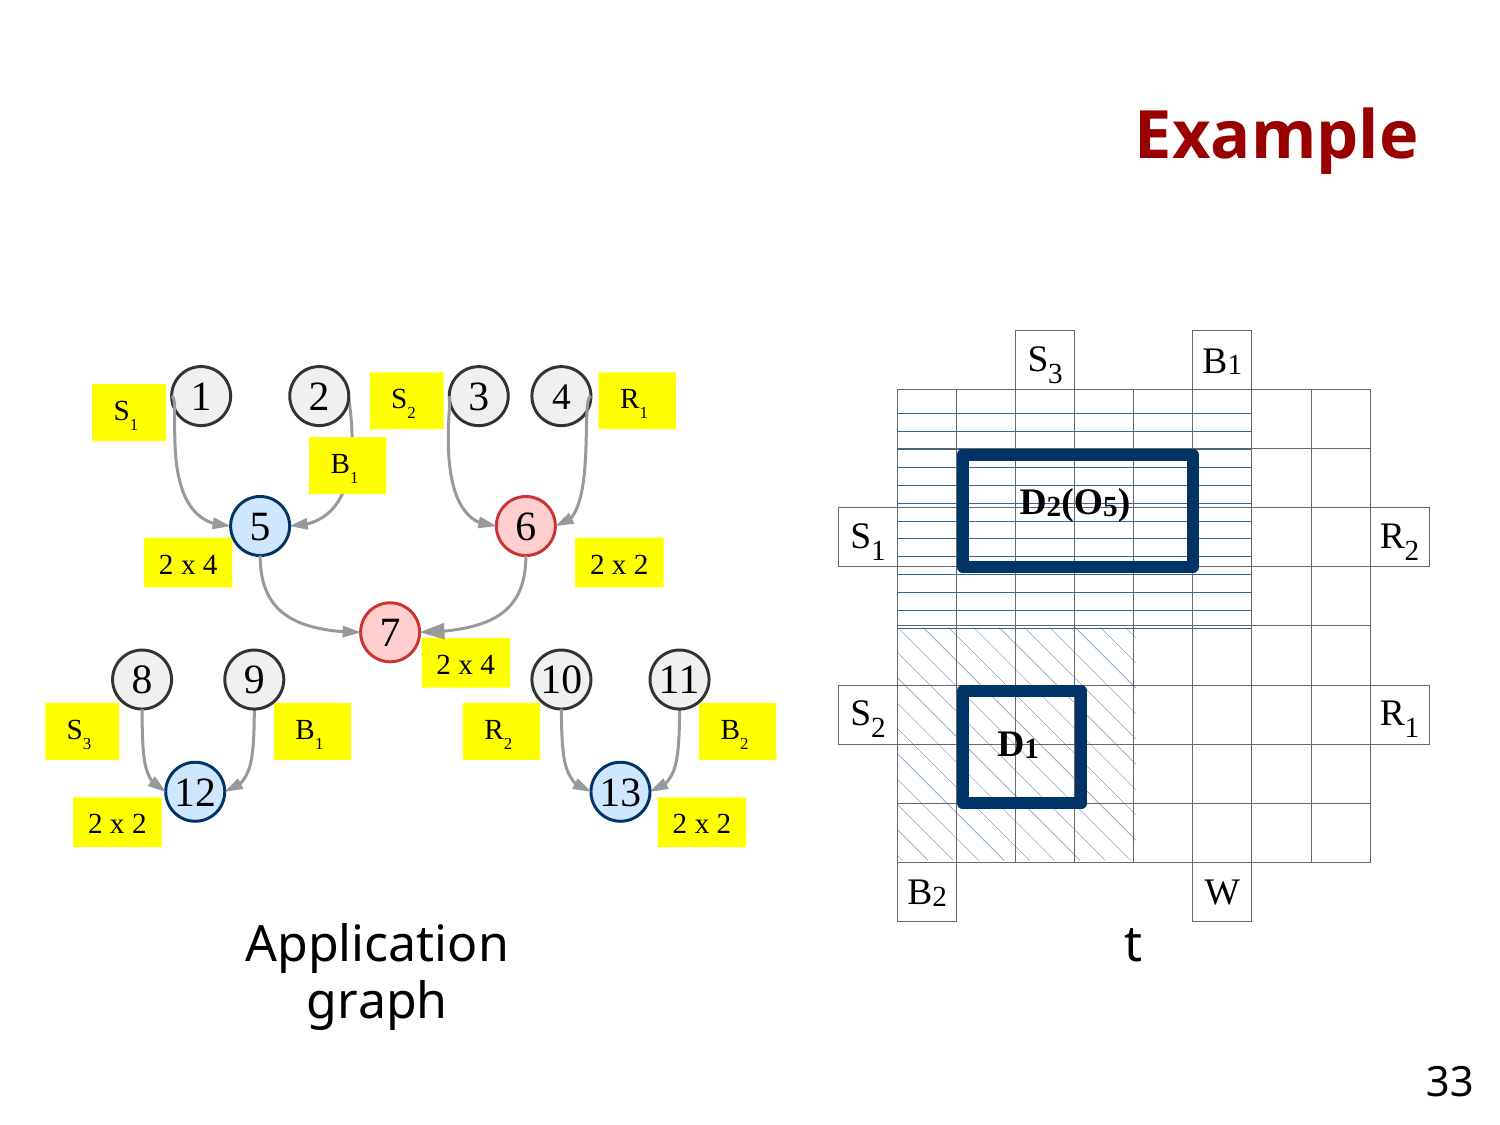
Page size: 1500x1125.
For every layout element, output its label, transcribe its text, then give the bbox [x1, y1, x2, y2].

text_box [1193, 567, 1251, 625]
text_box [1016, 395, 1074, 448]
text_box S3 [45, 702, 120, 760]
text_box 8 [112, 650, 172, 709]
text_box [1134, 395, 1192, 448]
text_box B2 [897, 862, 957, 922]
text_box [957, 807, 1015, 861]
text_box [1075, 626, 1133, 685]
text_box D1 [957, 714, 1079, 796]
text_box R2 [462, 702, 541, 760]
text_box B1 [309, 437, 387, 495]
text_box 7 [360, 602, 420, 662]
text_box 12 [165, 762, 225, 822]
text_box 2 [289, 366, 349, 426]
text_box [1134, 508, 1187, 561]
text_box B2 [699, 702, 777, 760]
text_box D2(O5) [981, 472, 1169, 554]
text_box 13 [590, 762, 651, 822]
text_box 2 x 2 [657, 797, 747, 848]
text_box [957, 571, 1015, 625]
title Example [75, 44, 1419, 227]
text_box S1 [838, 507, 898, 567]
text_box S2 [369, 372, 444, 430]
text_box [1134, 626, 1192, 685]
text_box 2 x 2 [73, 797, 162, 848]
text_box B1 [274, 702, 352, 760]
text_box 6 [496, 496, 556, 556]
text_box [1016, 554, 1074, 561]
text_box [1134, 461, 1187, 507]
text_box [969, 461, 1015, 507]
text_box [957, 626, 1015, 685]
text_box [957, 395, 1015, 448]
text_box R1 [1370, 685, 1430, 745]
text_box [898, 567, 956, 625]
text_box [898, 686, 956, 744]
text_box B1 [1192, 330, 1252, 390]
text_box [1075, 554, 1133, 561]
text_box [1197, 449, 1251, 507]
text_box S2 [838, 685, 898, 745]
text_box [1075, 804, 1133, 861]
text_box 2 x 2 [575, 537, 664, 588]
text_box [898, 626, 956, 685]
text_box [1134, 573, 1192, 625]
text_box 1 [171, 366, 231, 426]
text_box [1016, 697, 1074, 714]
text_box [969, 508, 1015, 561]
text_box [1016, 626, 1074, 685]
text_box 10 [531, 650, 591, 709]
text_box R2 [1370, 507, 1430, 567]
text_box [1016, 809, 1074, 861]
text_box 9 [224, 650, 284, 710]
text_box 4 [531, 366, 591, 426]
text_box [1016, 461, 1074, 472]
text_box [898, 745, 956, 803]
text_box 2 x 4 [421, 637, 511, 688]
text_box 11 [650, 650, 710, 710]
text_box [898, 449, 956, 507]
text_box [969, 697, 1015, 714]
text_box [1016, 573, 1074, 625]
text_box [898, 395, 956, 448]
text_box [1086, 686, 1133, 744]
text_box 5 [230, 496, 290, 556]
text_box [1193, 626, 1251, 633]
text_box [898, 508, 956, 566]
text_box 3 [449, 366, 509, 426]
text_box t [912, 907, 1355, 981]
text_box [1075, 395, 1133, 448]
text_box [1193, 395, 1251, 448]
text_box S1 [92, 384, 167, 442]
text_box [1075, 573, 1133, 625]
text_box 2 x 4 [144, 537, 233, 588]
text_box [1199, 508, 1251, 566]
text_box [1075, 461, 1133, 472]
text_box W [1192, 862, 1252, 907]
text_box Application graph [156, 907, 599, 981]
text_box S3 [1015, 330, 1075, 390]
text_box [1087, 745, 1133, 803]
text_box [898, 804, 956, 861]
text_box R1 [598, 372, 676, 430]
